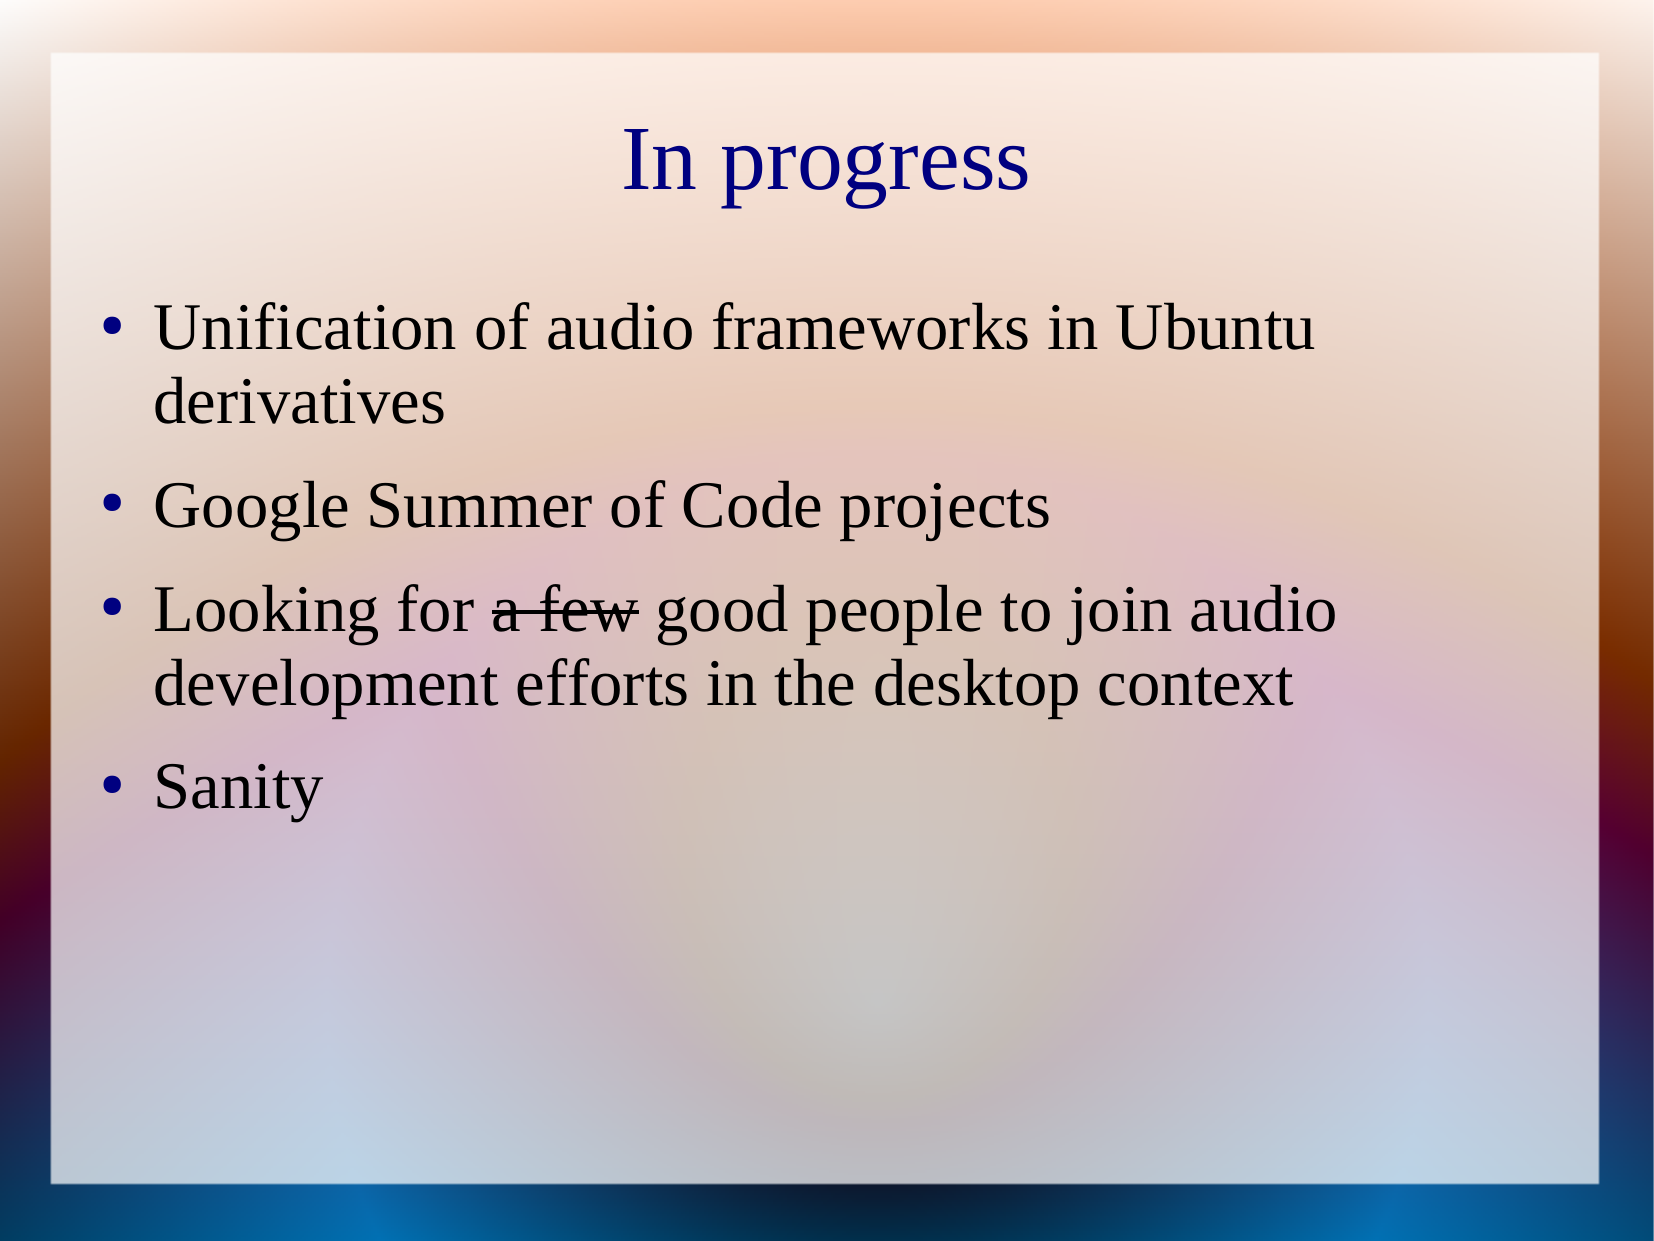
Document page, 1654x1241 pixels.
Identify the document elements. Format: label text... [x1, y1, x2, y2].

picture [0, 0, 1654, 1241]
list Unification of audio frameworks in Ubuntu derivatives Google Summer of Code projects Looking for a few good people to join audio development efforts in the desktop context Sanity [82, 290, 1571, 1094]
title In progress [82, 62, 1571, 256]
